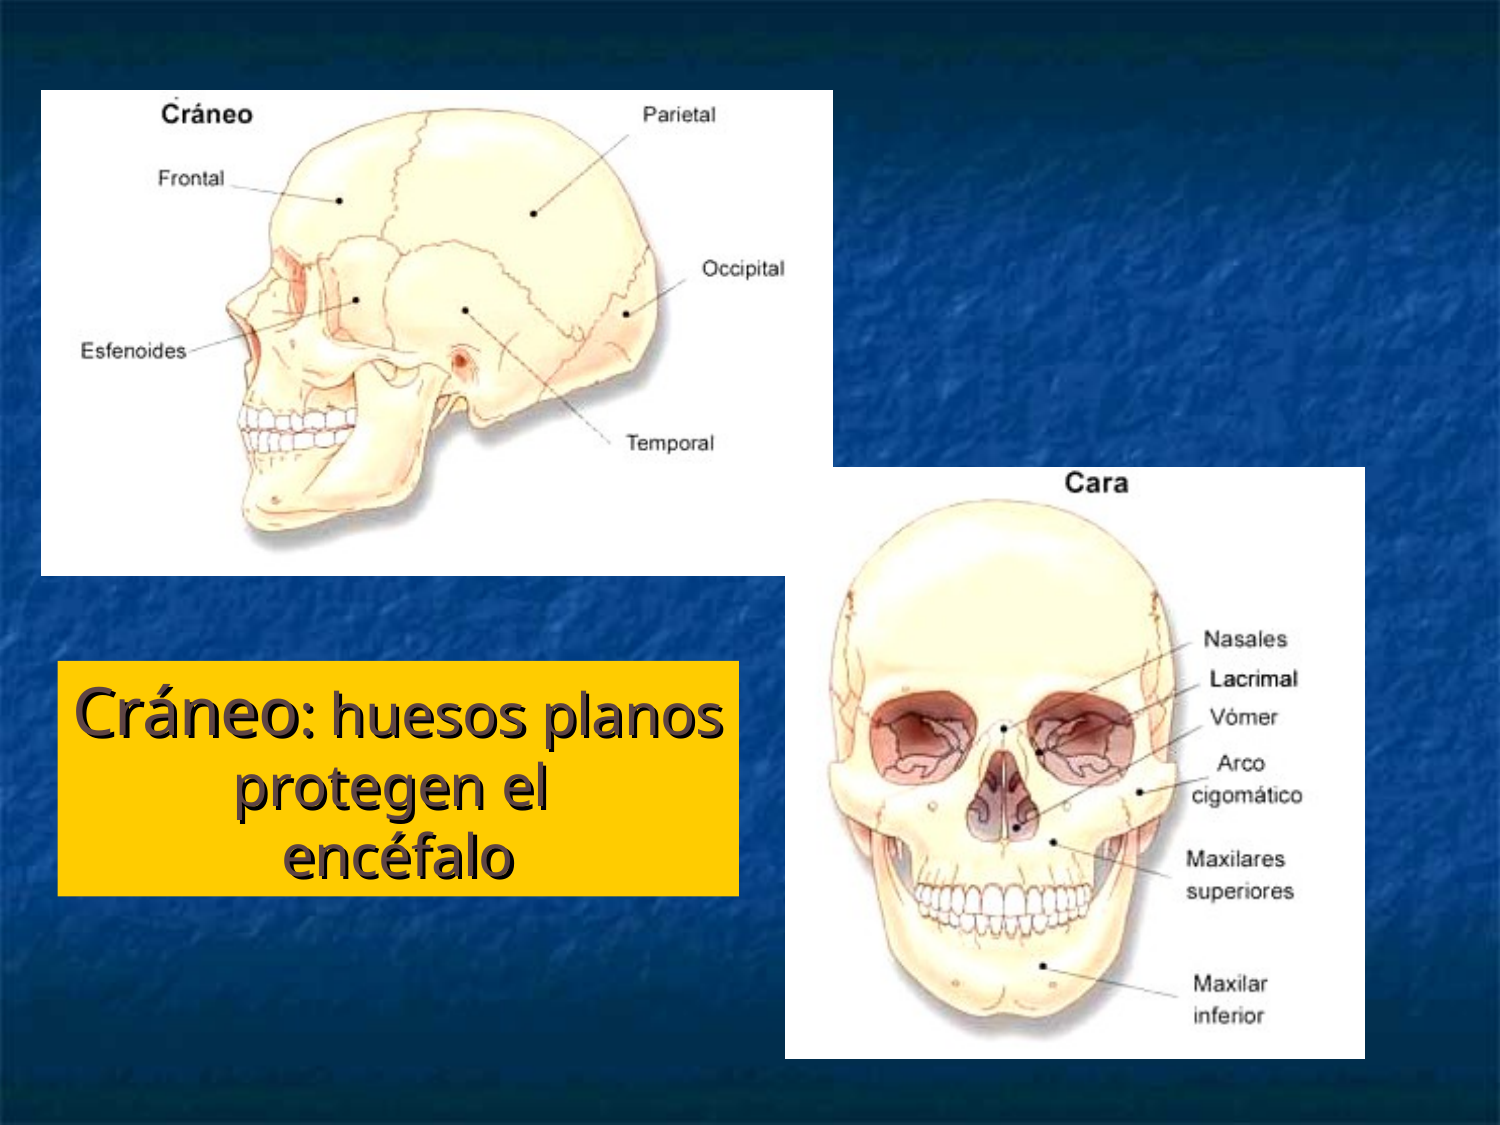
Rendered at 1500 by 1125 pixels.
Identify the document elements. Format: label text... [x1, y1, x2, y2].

text_box Cráneo: huesos planos protegen el encéfalo [57, 660, 739, 897]
picture [0, 0, 1500, 1125]
